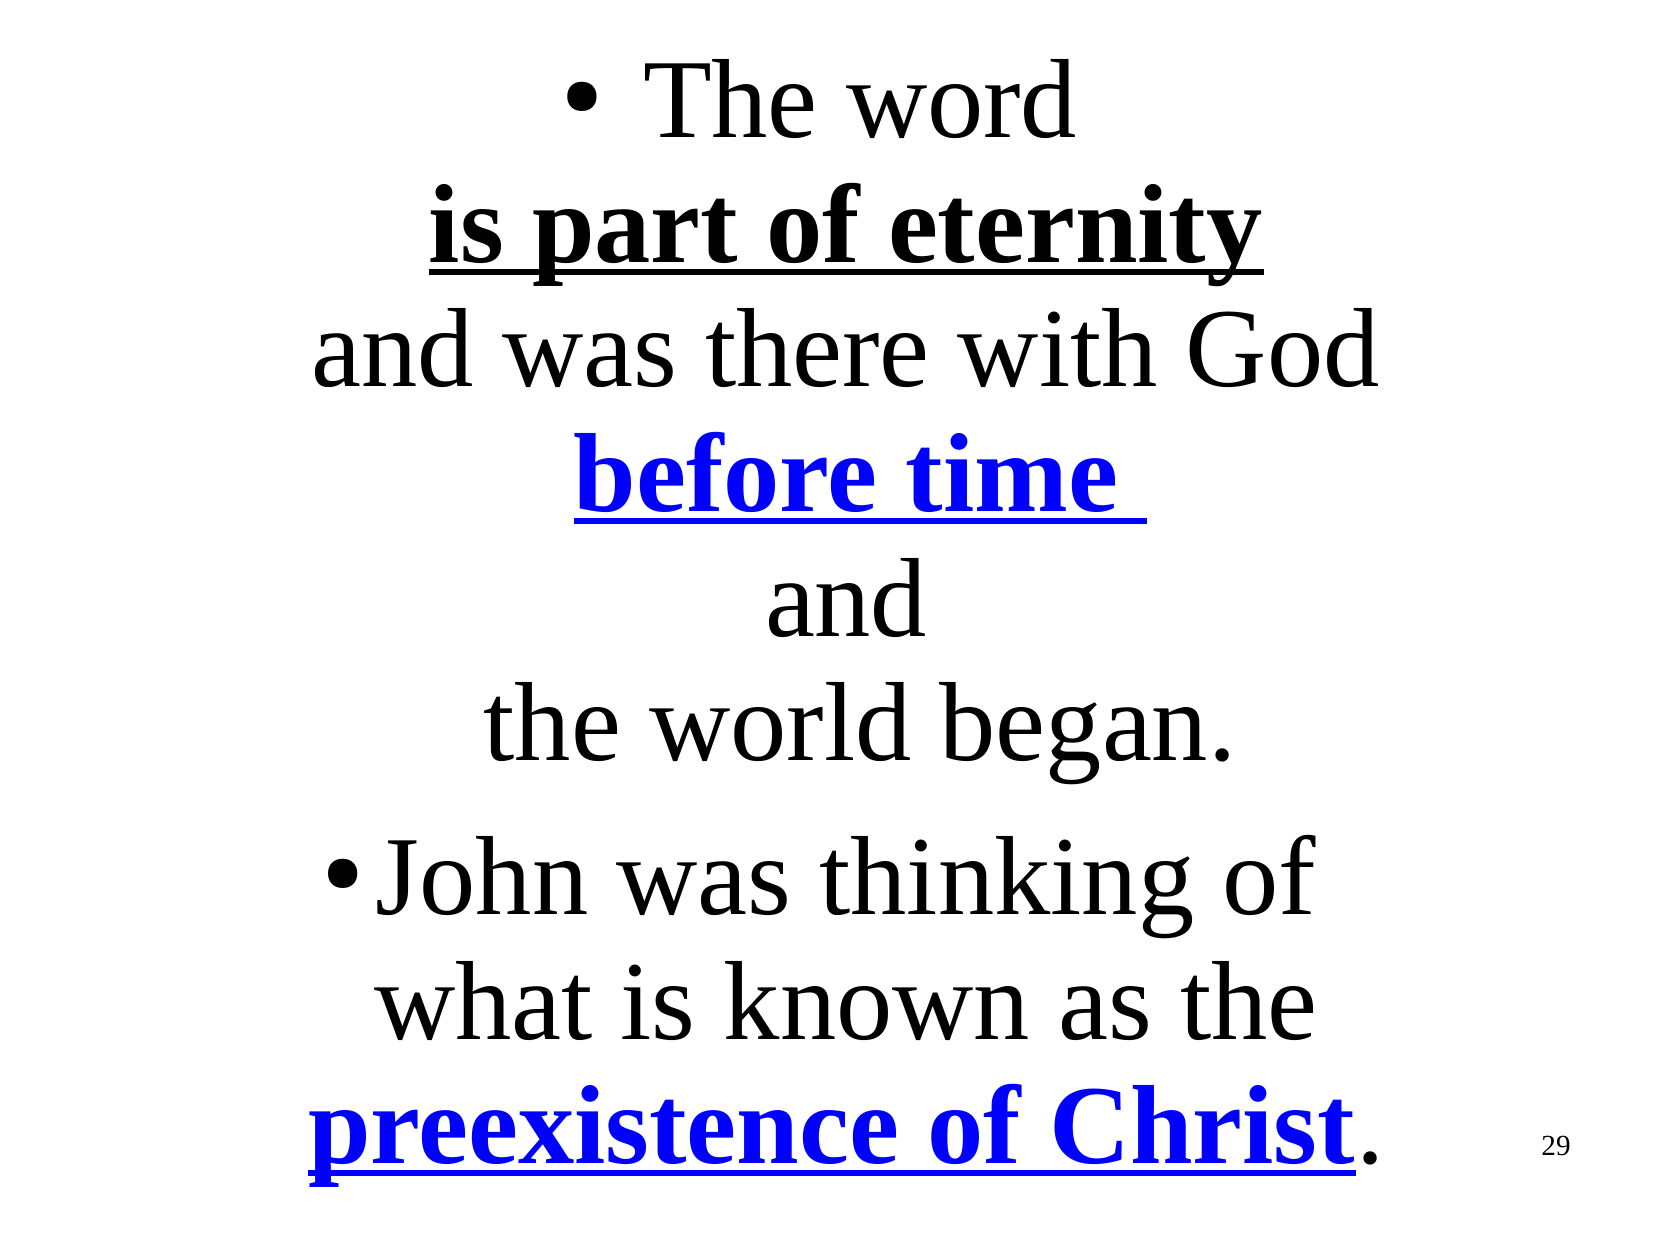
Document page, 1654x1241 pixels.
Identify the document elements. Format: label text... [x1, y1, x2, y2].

list The word is part of eternity and was there with God before time and the world began. John was thinking of what is known as the preexistence of Christ. [37, 37, 1613, 1201]
